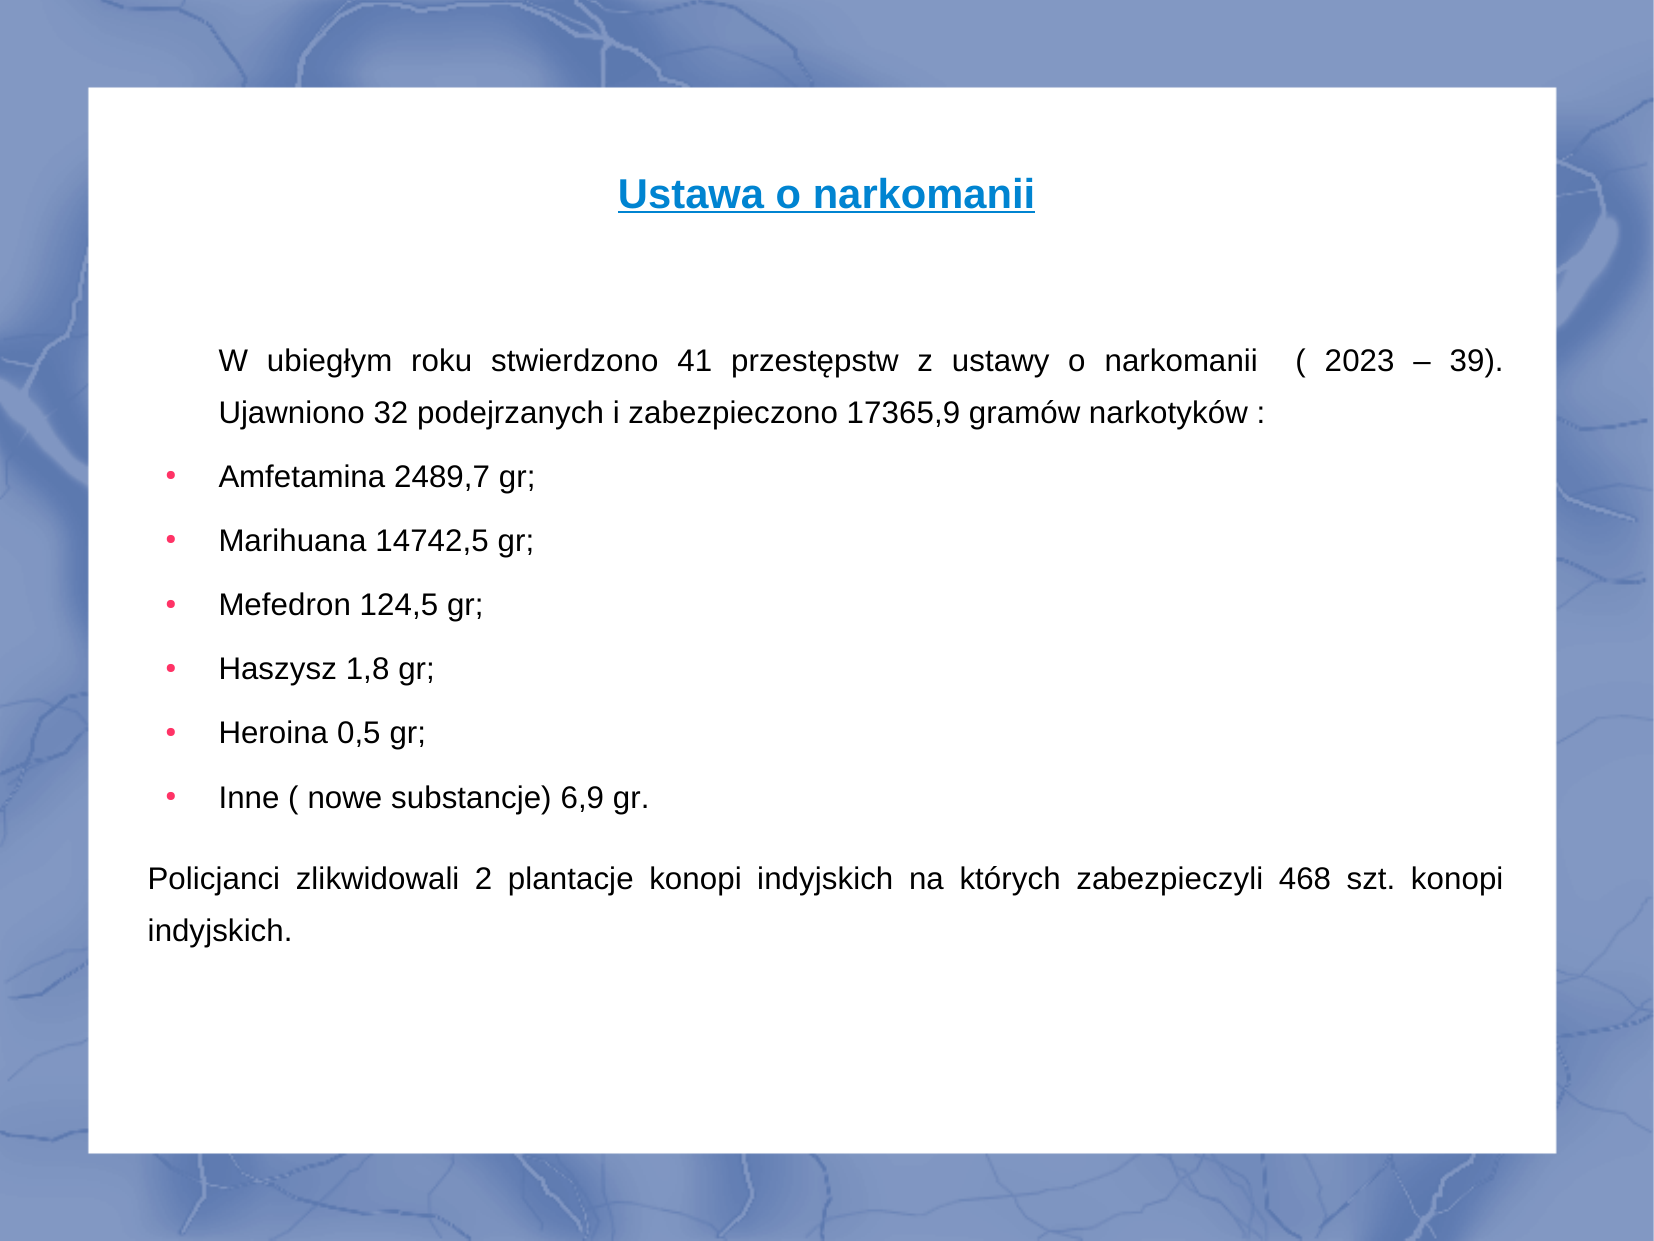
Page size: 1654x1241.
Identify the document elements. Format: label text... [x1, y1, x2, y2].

picture [0, 0, 1654, 1241]
list W ubiegłym roku stwierdzono 41 przestępstw z ustawy o narkomanii ( 2023 – 39). Ujawniono 32 podejrzanych i zabezpieczono 17365,9 gramów narkotyków : Amfetamina 2489,7 gr; Marihuana 14742,5 gr; Mefedron 124,5 gr; Haszysz 1,8 gr; Heroina 0,5 gr; Inne ( nowe substancje) 6,9 gr. Policjanci zlikwidowali 2 plantacje konopi indyjskich na których zabezpieczyli 468 szt. konopi indyjskich. [147, 325, 1506, 949]
title Ustawa o narkomanii [118, 90, 1536, 298]
